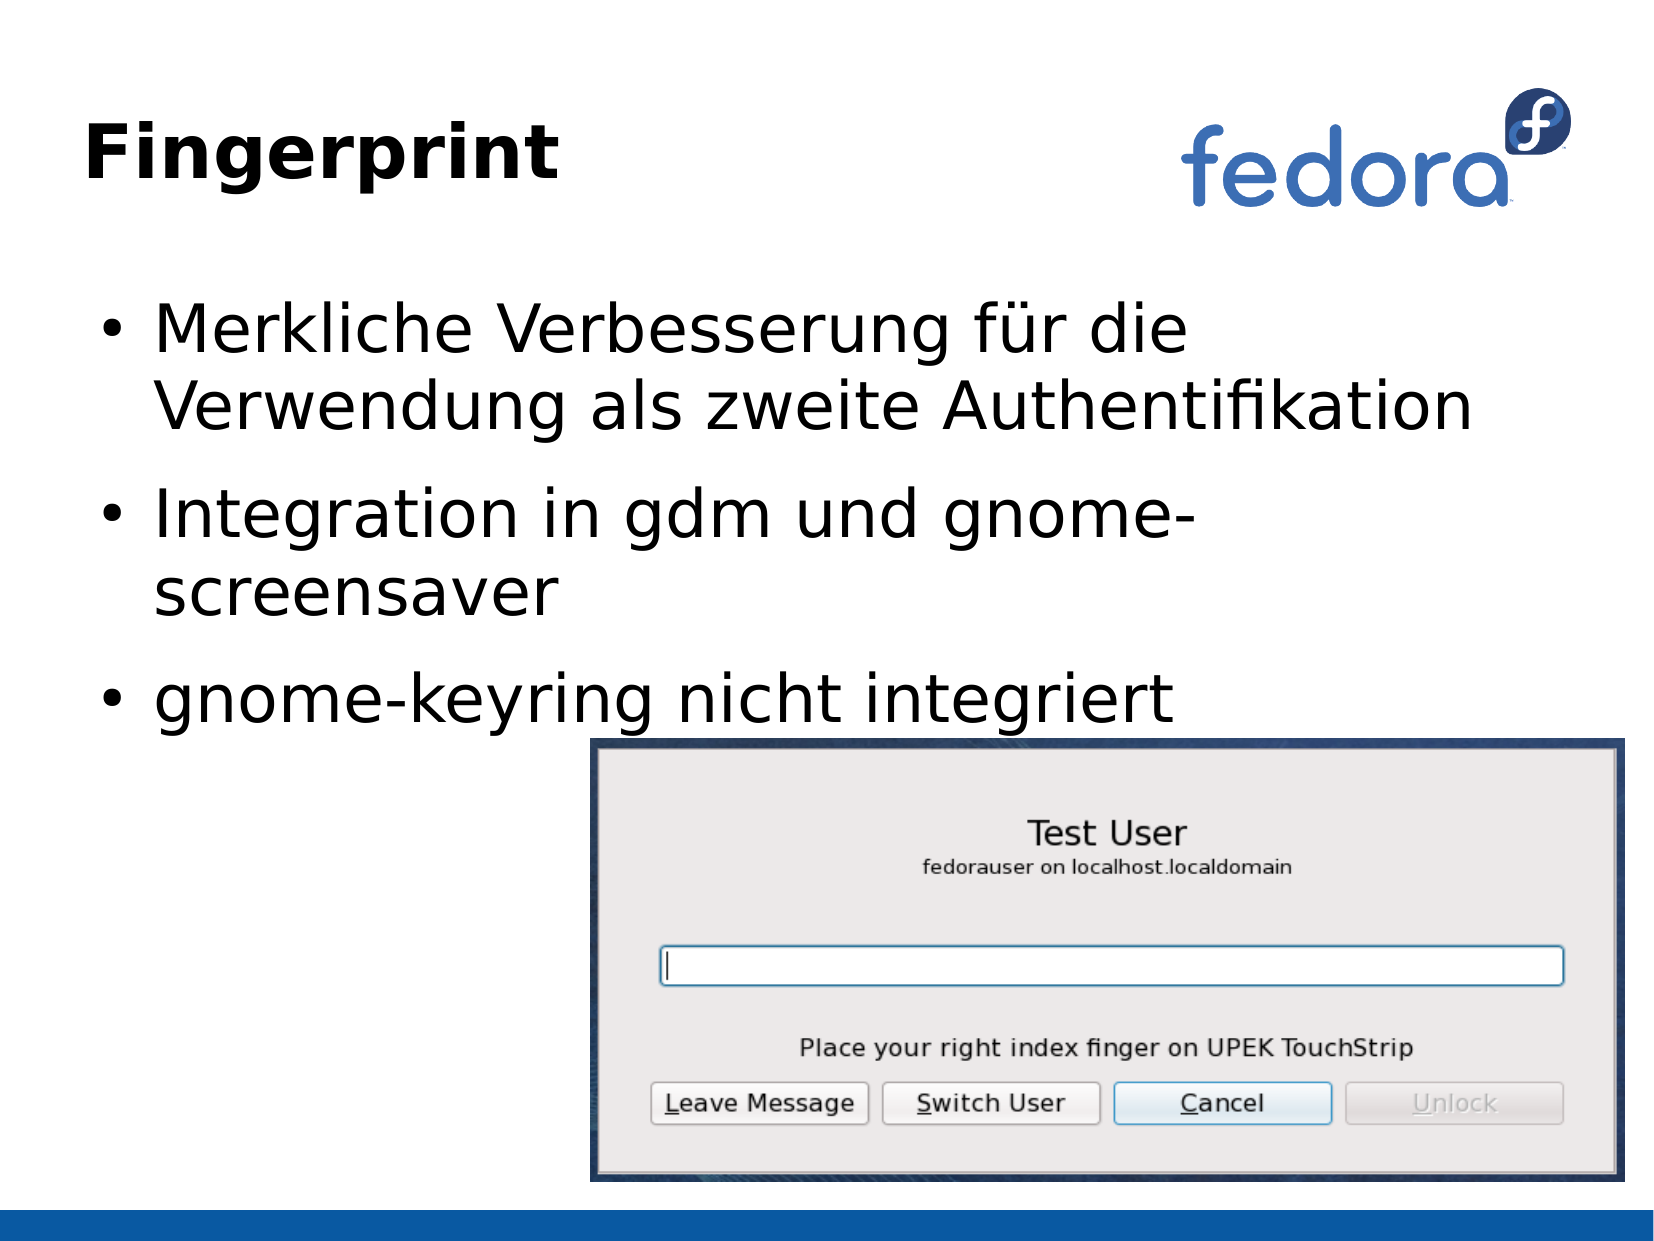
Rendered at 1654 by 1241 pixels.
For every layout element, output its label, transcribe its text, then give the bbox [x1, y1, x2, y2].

title Fingerprint [82, 56, 1571, 250]
picture [590, 738, 1625, 1182]
list Merkliche Verbesserung für die Verwendung als zweite Authentifikation Integration in gdm und gnome-screensaver gnome-keyring nicht integriert [82, 290, 1571, 1094]
picture [0, 1210, 1654, 1241]
